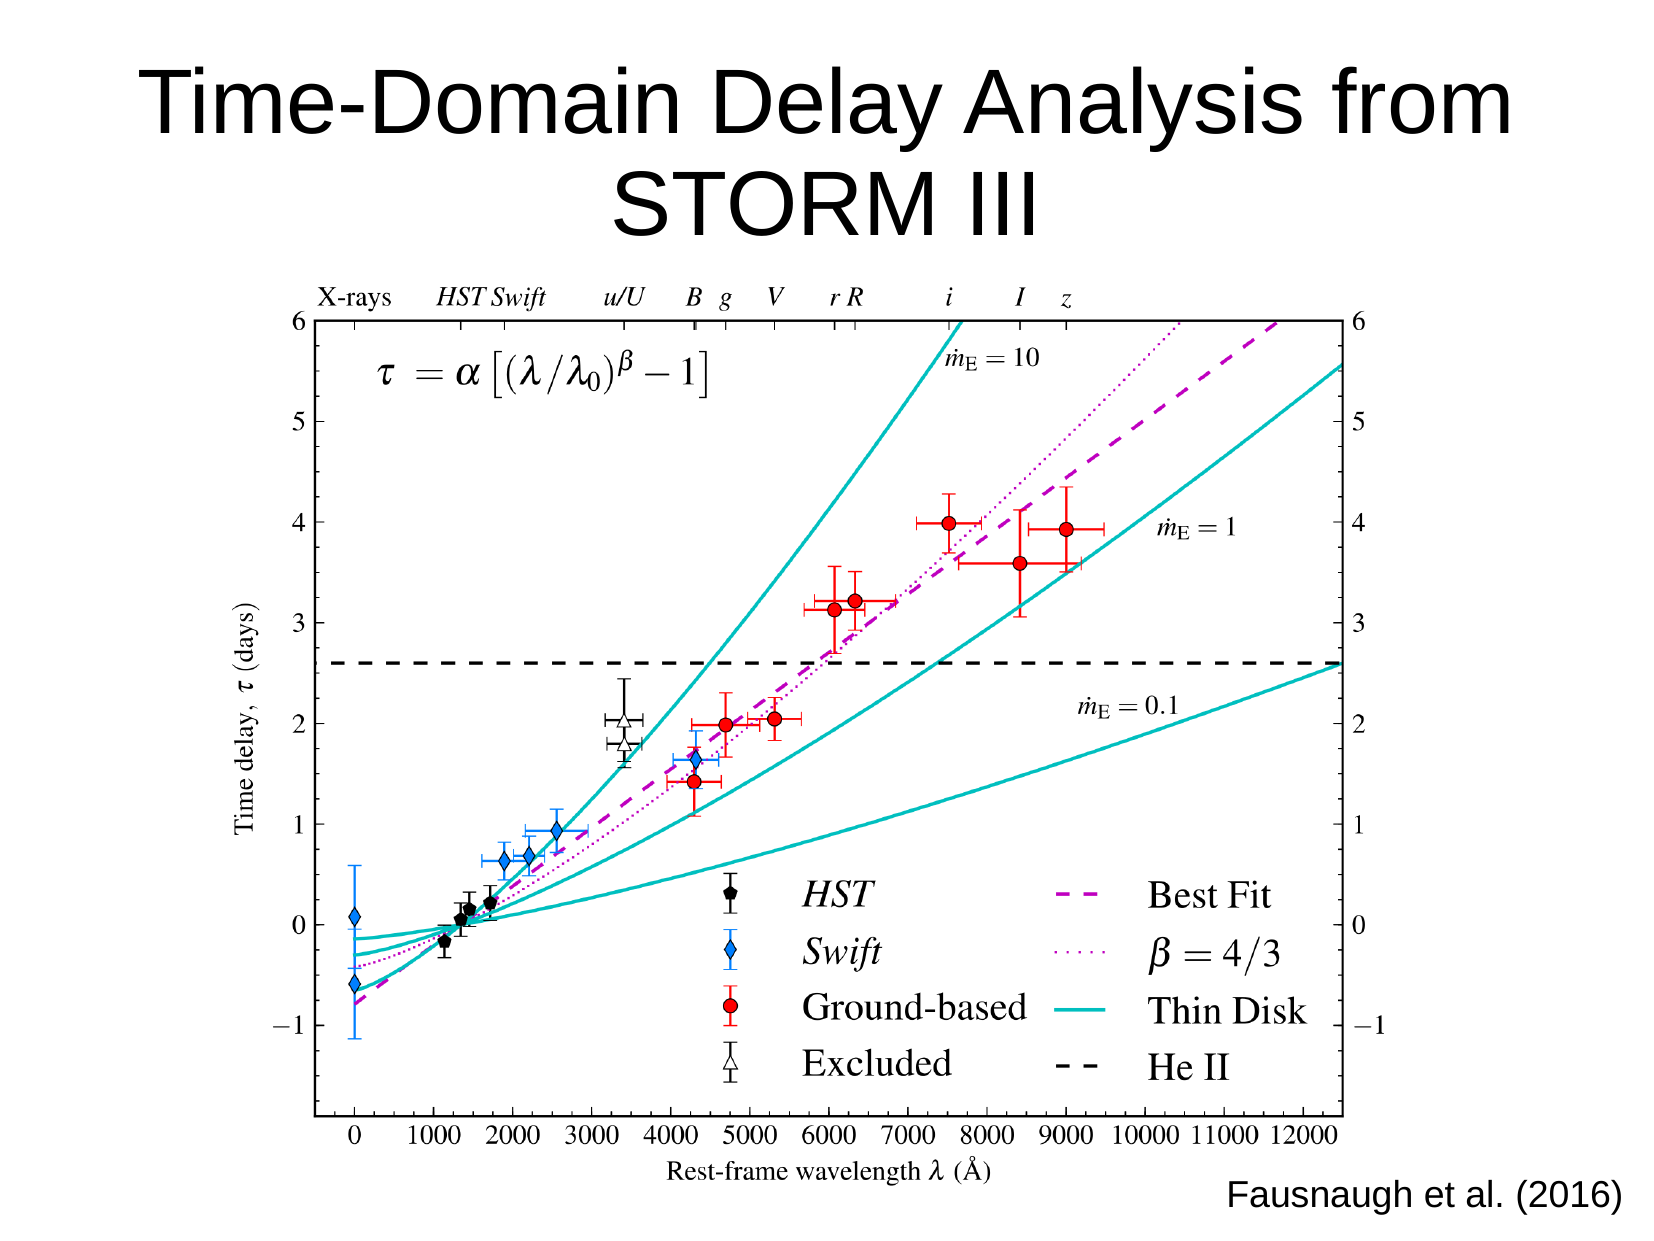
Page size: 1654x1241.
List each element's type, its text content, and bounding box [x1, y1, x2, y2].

text_box Fausnaugh et al. (2016) [1211, 1166, 1639, 1224]
picture [207, 256, 1406, 1195]
title Time-Domain Delay Analysis from STORM III [82, 49, 1571, 257]
